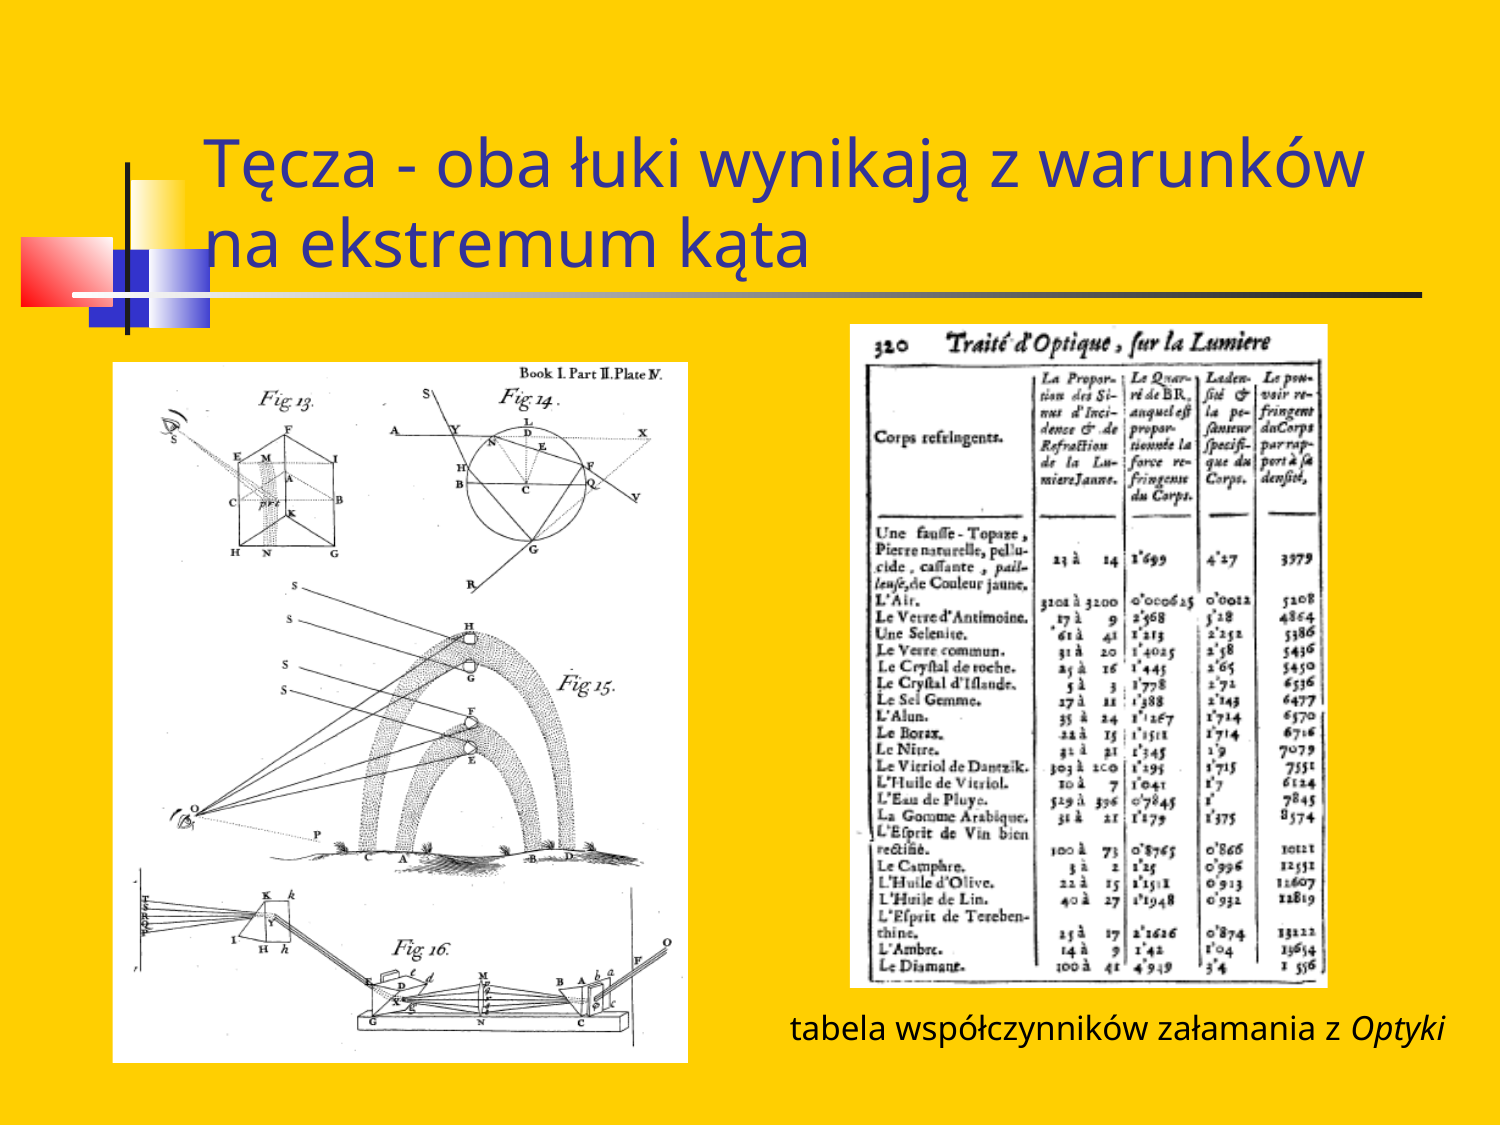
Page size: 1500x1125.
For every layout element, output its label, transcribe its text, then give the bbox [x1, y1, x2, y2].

picture [849, 324, 1328, 988]
picture [112, 362, 688, 1063]
text_box tabela współczynników załamania z Optyki [774, 999, 1463, 1056]
title Tęcza - oba łuki wynikają z warunków na ekstremum kąta [188, 101, 1468, 289]
